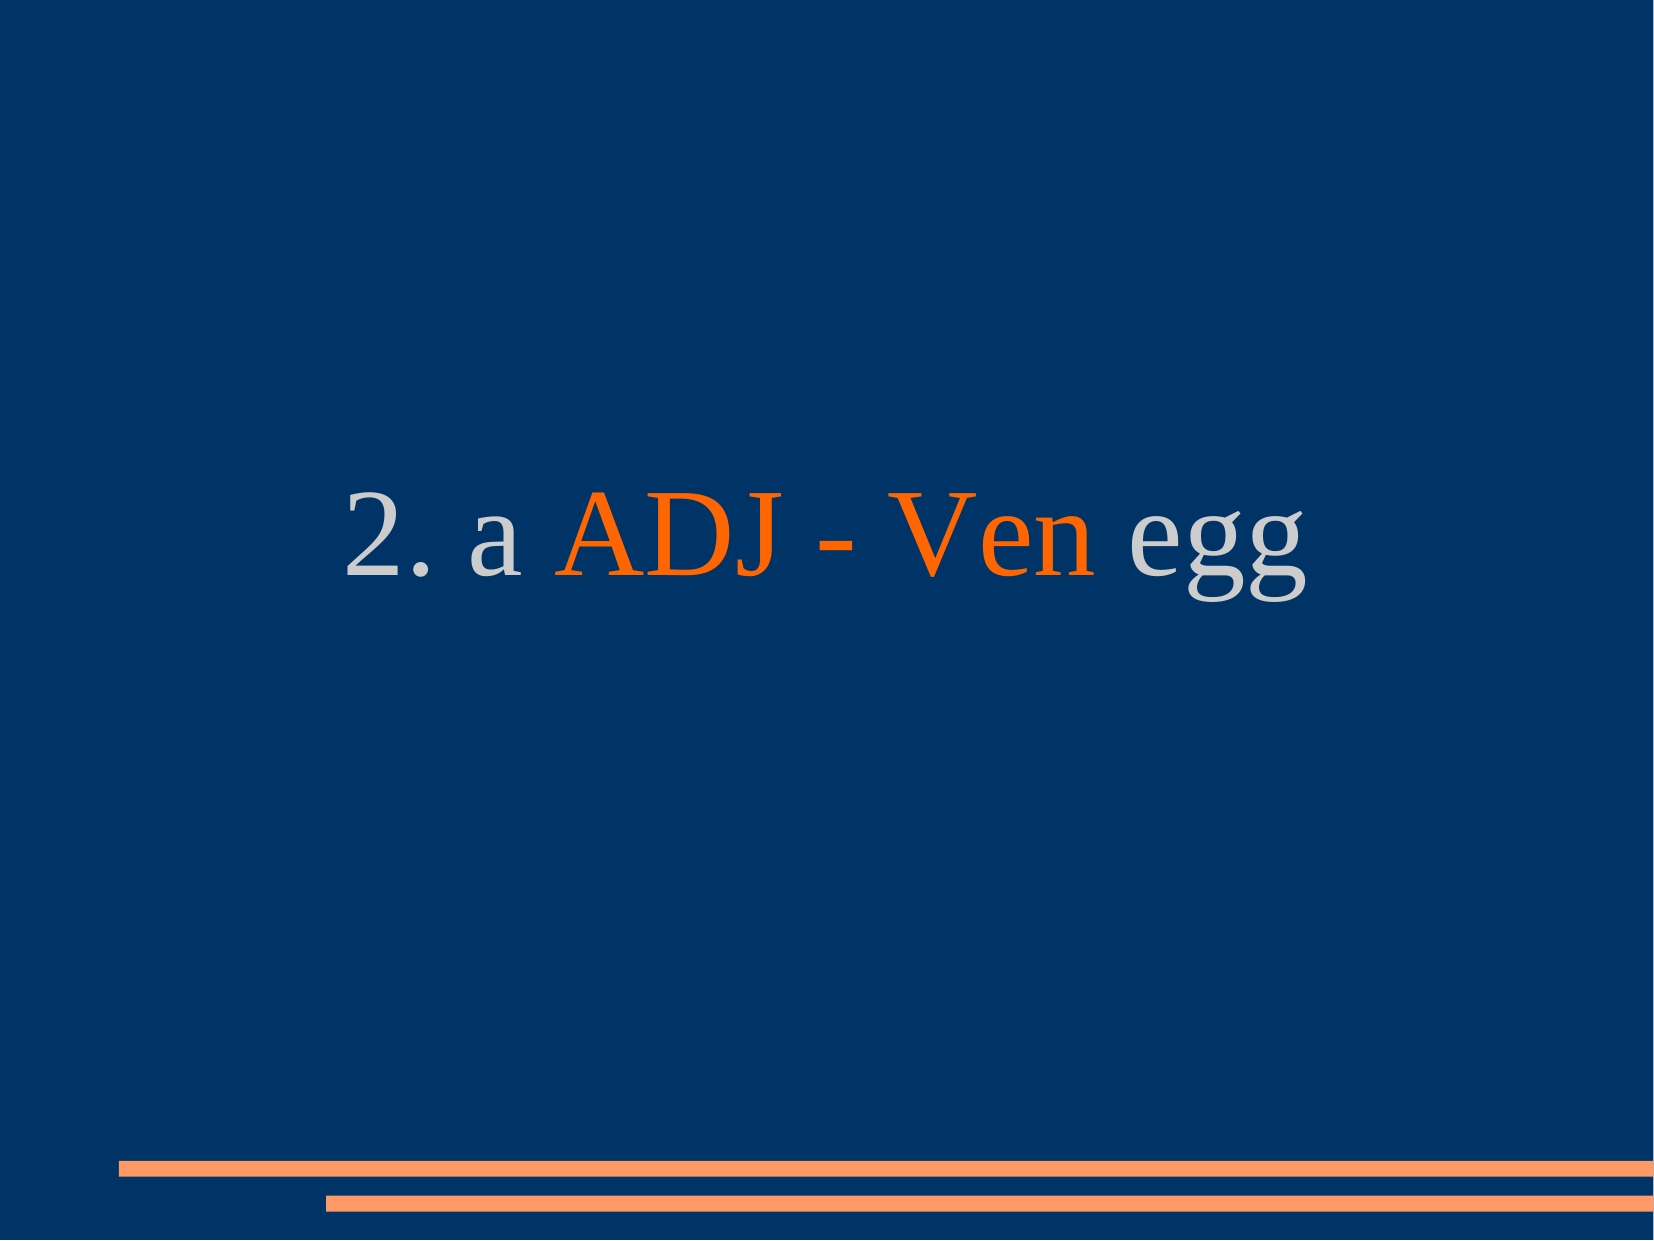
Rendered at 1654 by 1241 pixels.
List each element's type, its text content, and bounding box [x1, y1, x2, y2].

subtitle 2. a ADJ - Ven egg [121, 229, 1561, 1241]
